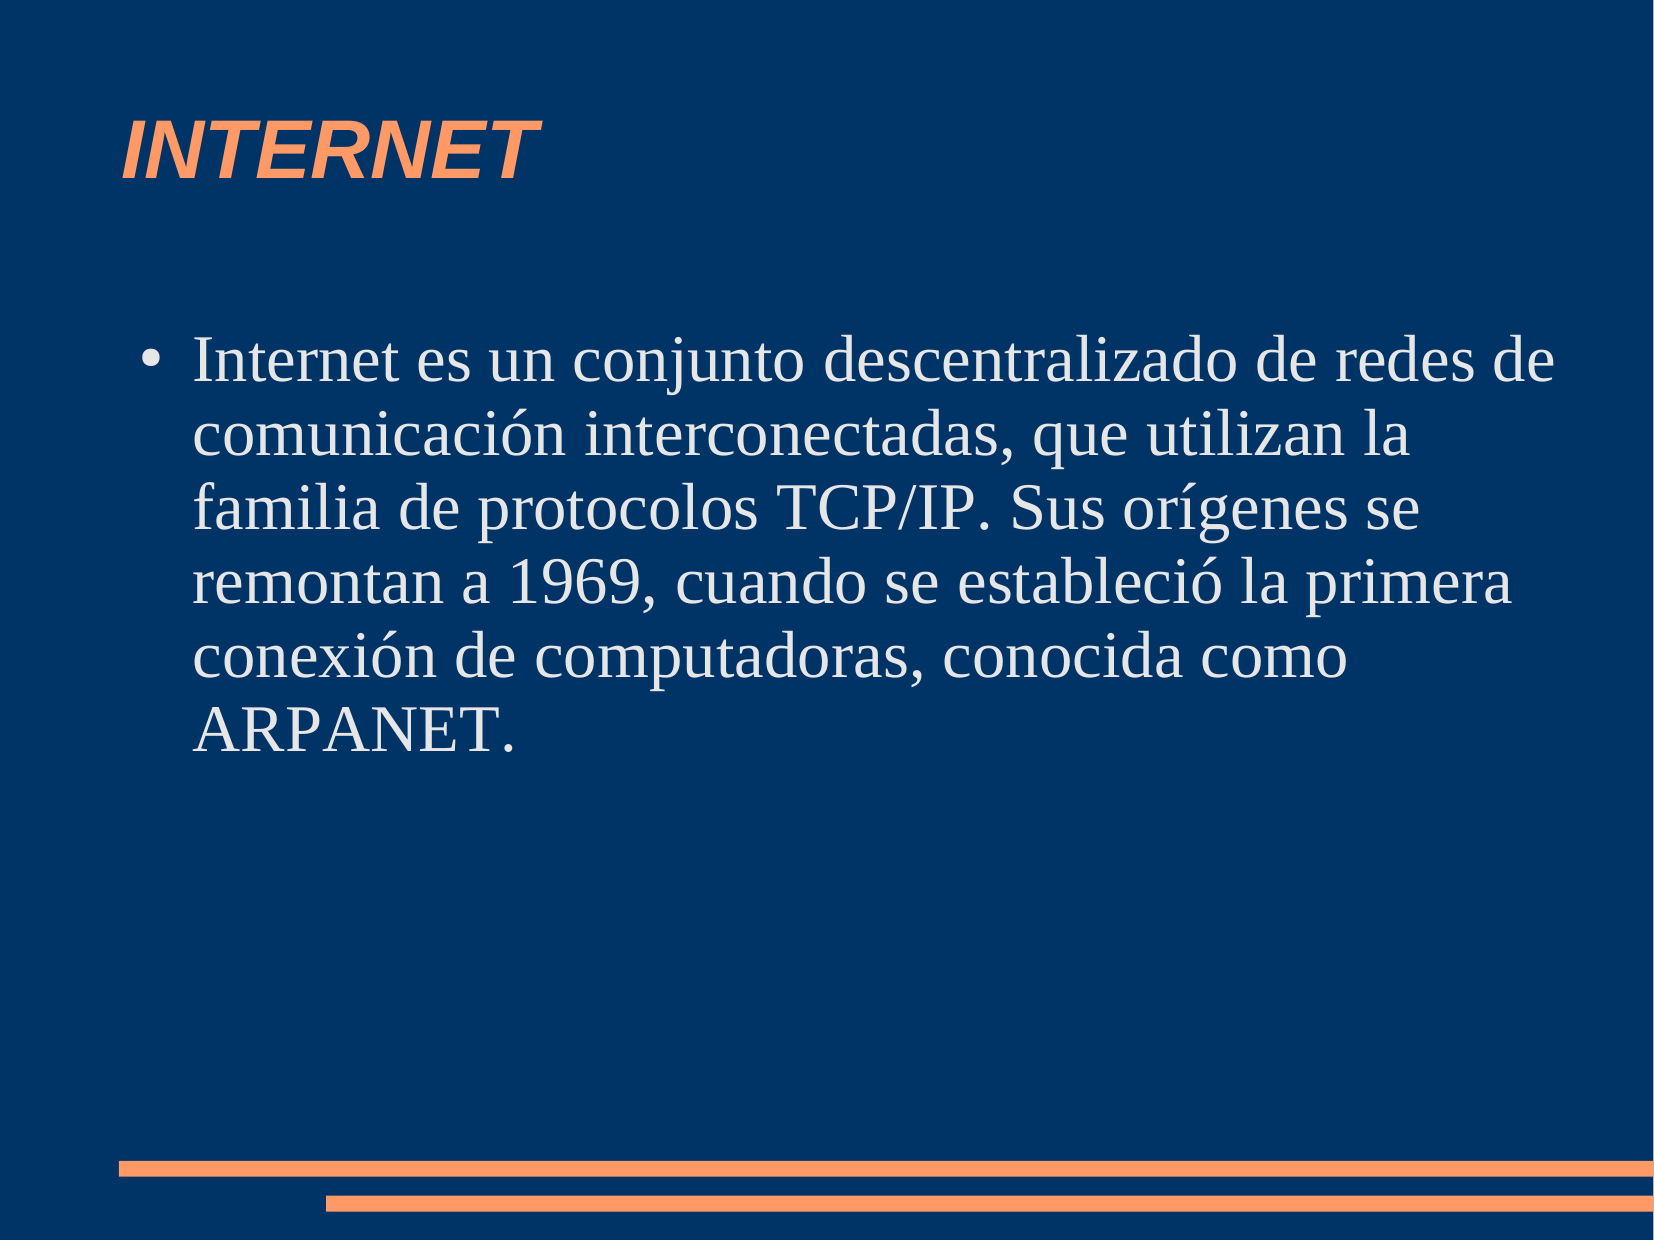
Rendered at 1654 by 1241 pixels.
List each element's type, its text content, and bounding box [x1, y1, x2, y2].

list Internet es un conjunto descentralizado de redes de comunicación interconectadas, que utilizan la familia de protocolos TCP/IP. Sus orígenes se remontan a 1969, cuando se estableció la primera conexión de computadoras, conocida como ARPANET. [121, 322, 1561, 1132]
title INTERNET [121, 46, 1534, 254]
